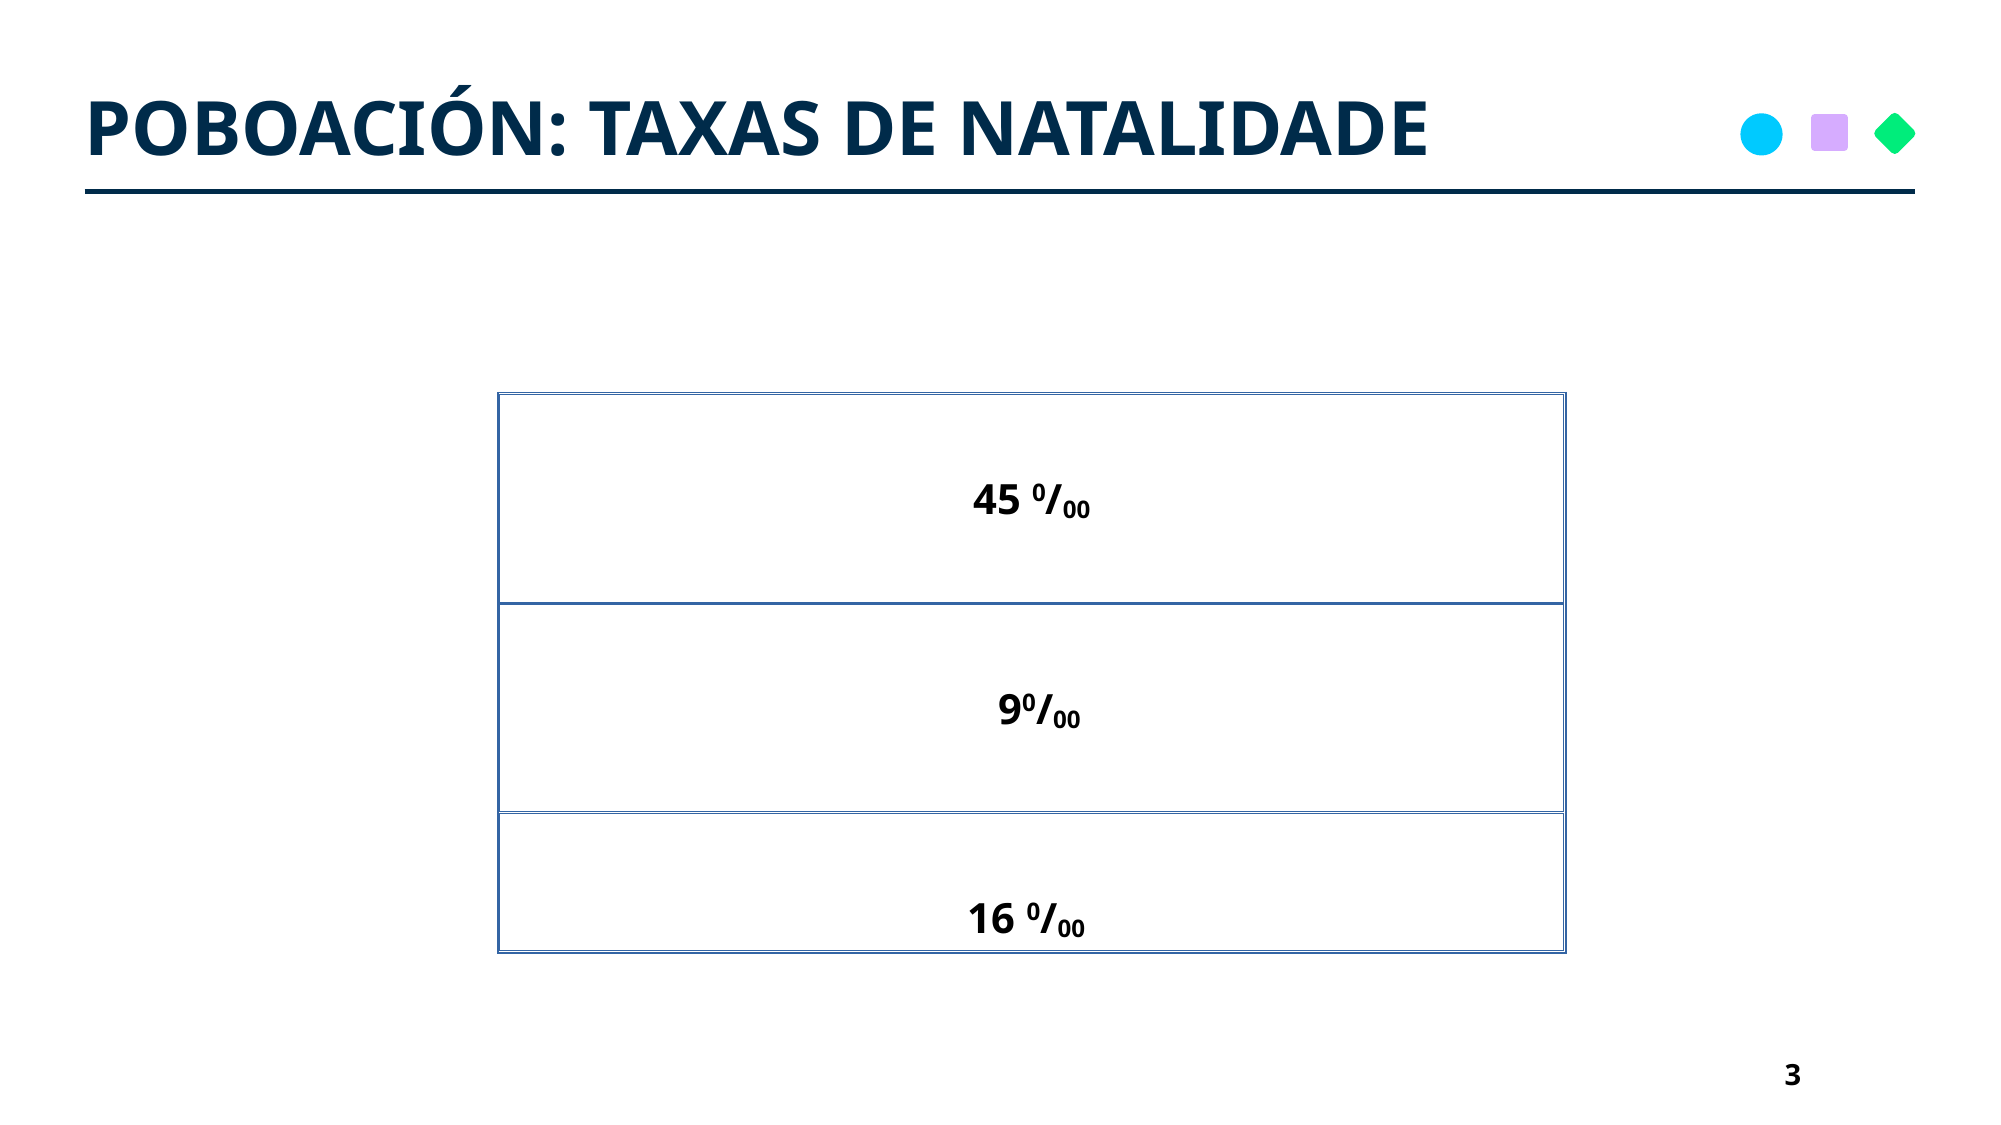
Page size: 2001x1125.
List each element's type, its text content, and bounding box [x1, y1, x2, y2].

title POBOACIÓN: TAXAS DE NATALIDADE [84, 29, 1601, 178]
table_cell 90/00 [500, 605, 1563, 811]
table_cell 16 0/00 [500, 814, 1563, 950]
table_header 45 0/00 [500, 395, 1563, 602]
